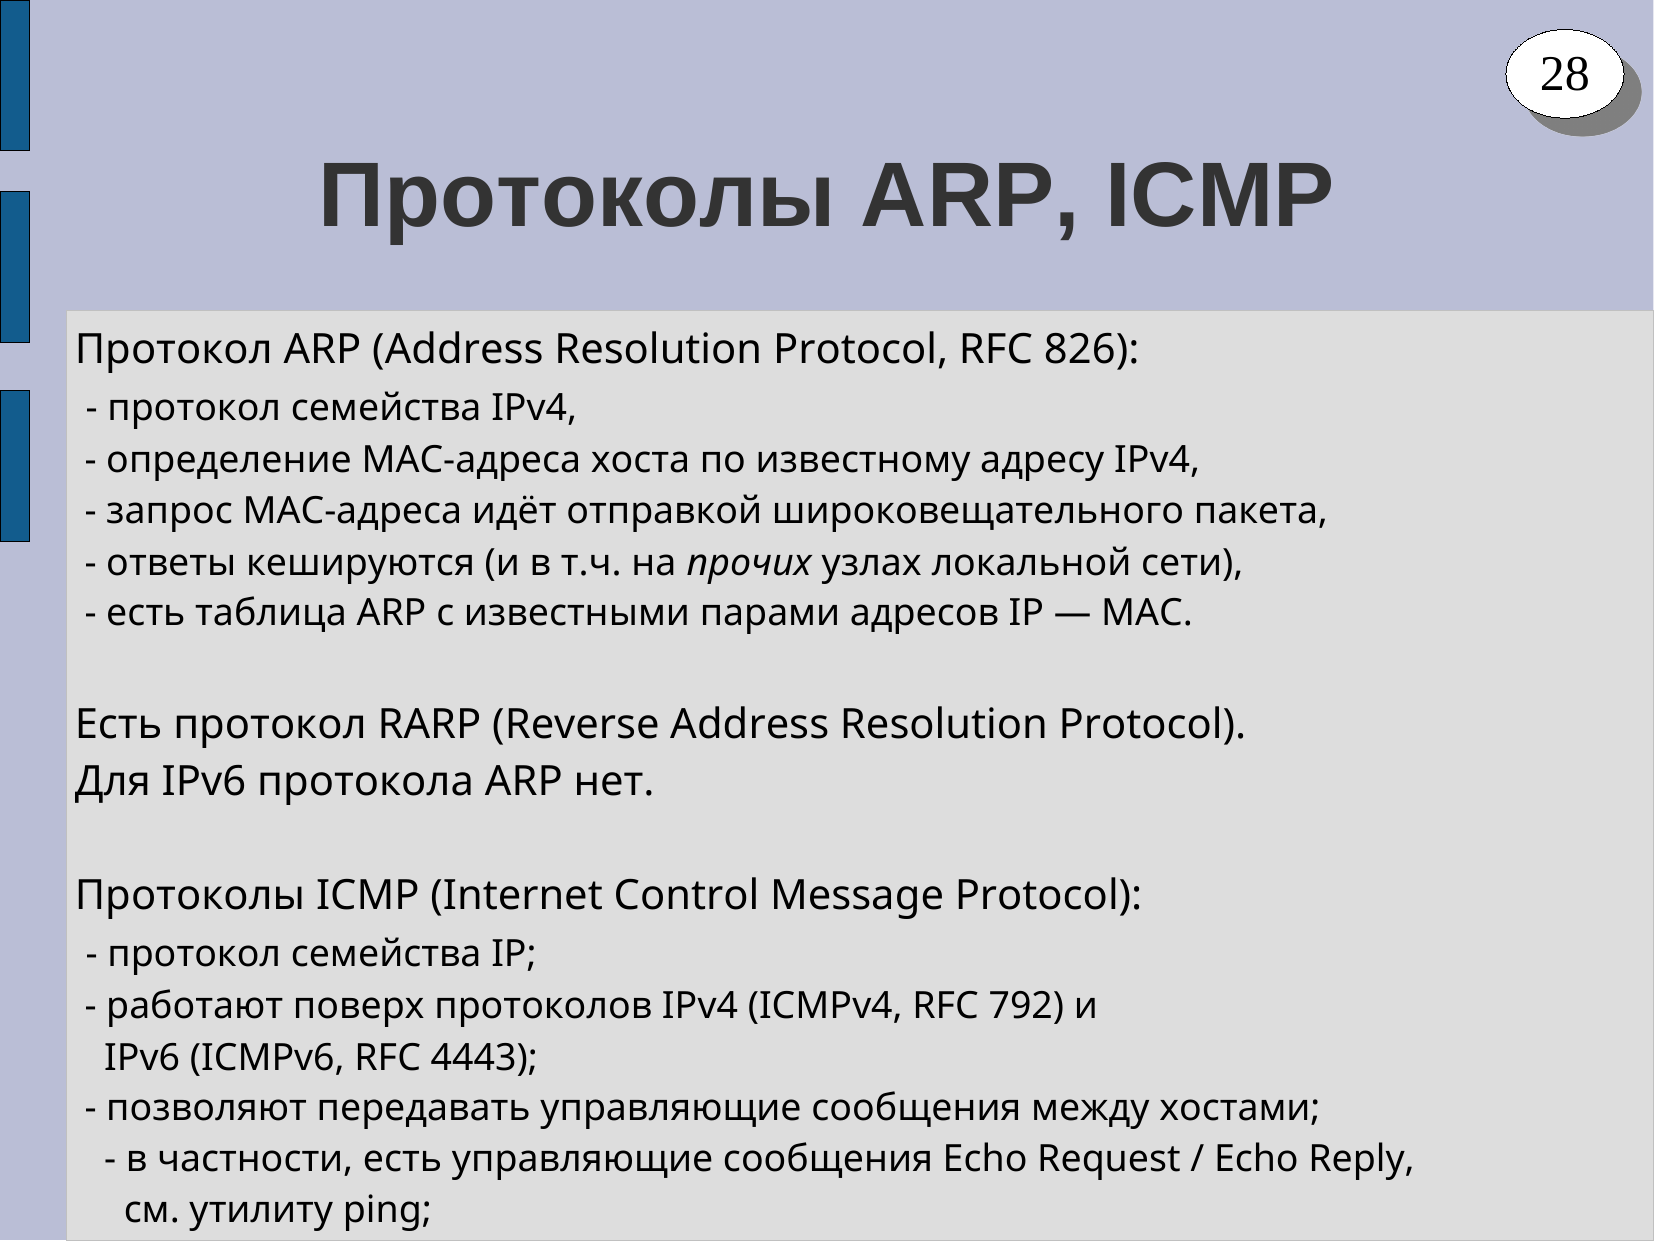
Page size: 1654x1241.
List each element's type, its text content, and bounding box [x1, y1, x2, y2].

text_box 28 [1505, 29, 1625, 119]
title Протоколы ARP, ICMP [121, 91, 1534, 299]
text_box Протокол ARP (Address Resolution Protocol, RFC 826): - протокол семейства IPv4, - определение MAC-адреса хоста по известному адресу IPv4, - запрос MAC-адреса идёт отправкой широковещательного пакета, - ответы кешируются (и в т.ч. на прочих узлах локальной сети), - есть таблица ARP с известными парами адресов IP — MAC. Есть протокол RARP (Reverse Address Resolution Protocol). Для IPv6 протокола ARP нет. Протоколы ICMP (Internet Control Message Protocol): - протокол семейства IP; - работают поверх протоколов IPv4 (ICMPv4, RFC 792) и IPv6 (ICMPv6, RFC 4443); - позволяют передавать управляющие сообщения между хостами; - в частности, есть управляющие сообщения Echo Request / Echo Reply, см. утилиту ping; - для IPv6 обеспечивают в т.ч. определение MAC-адреса хоста по IP. [74, 318, 1565, 1205]
